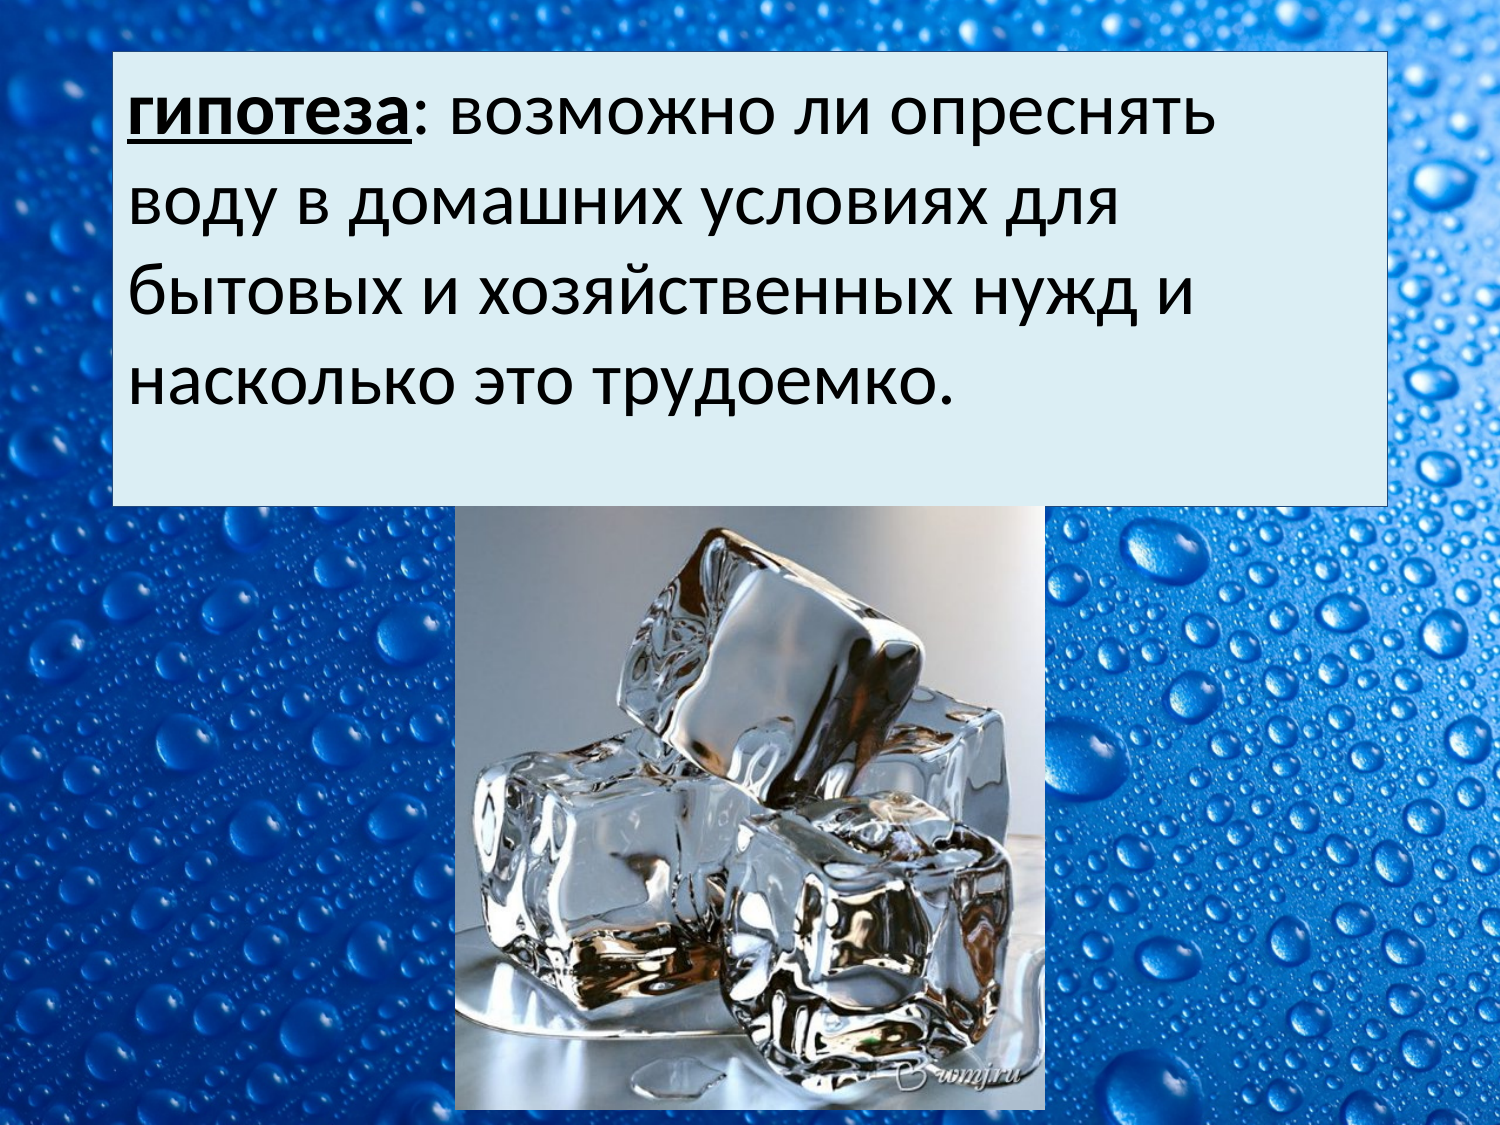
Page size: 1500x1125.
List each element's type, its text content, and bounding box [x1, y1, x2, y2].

text_box гипотеза: возможно ли опреснять воду в домашних условиях для бытовых и хозяйственных нужд и насколько это трудоемко. [112, 51, 1388, 507]
picture [0, 0, 1500, 1125]
